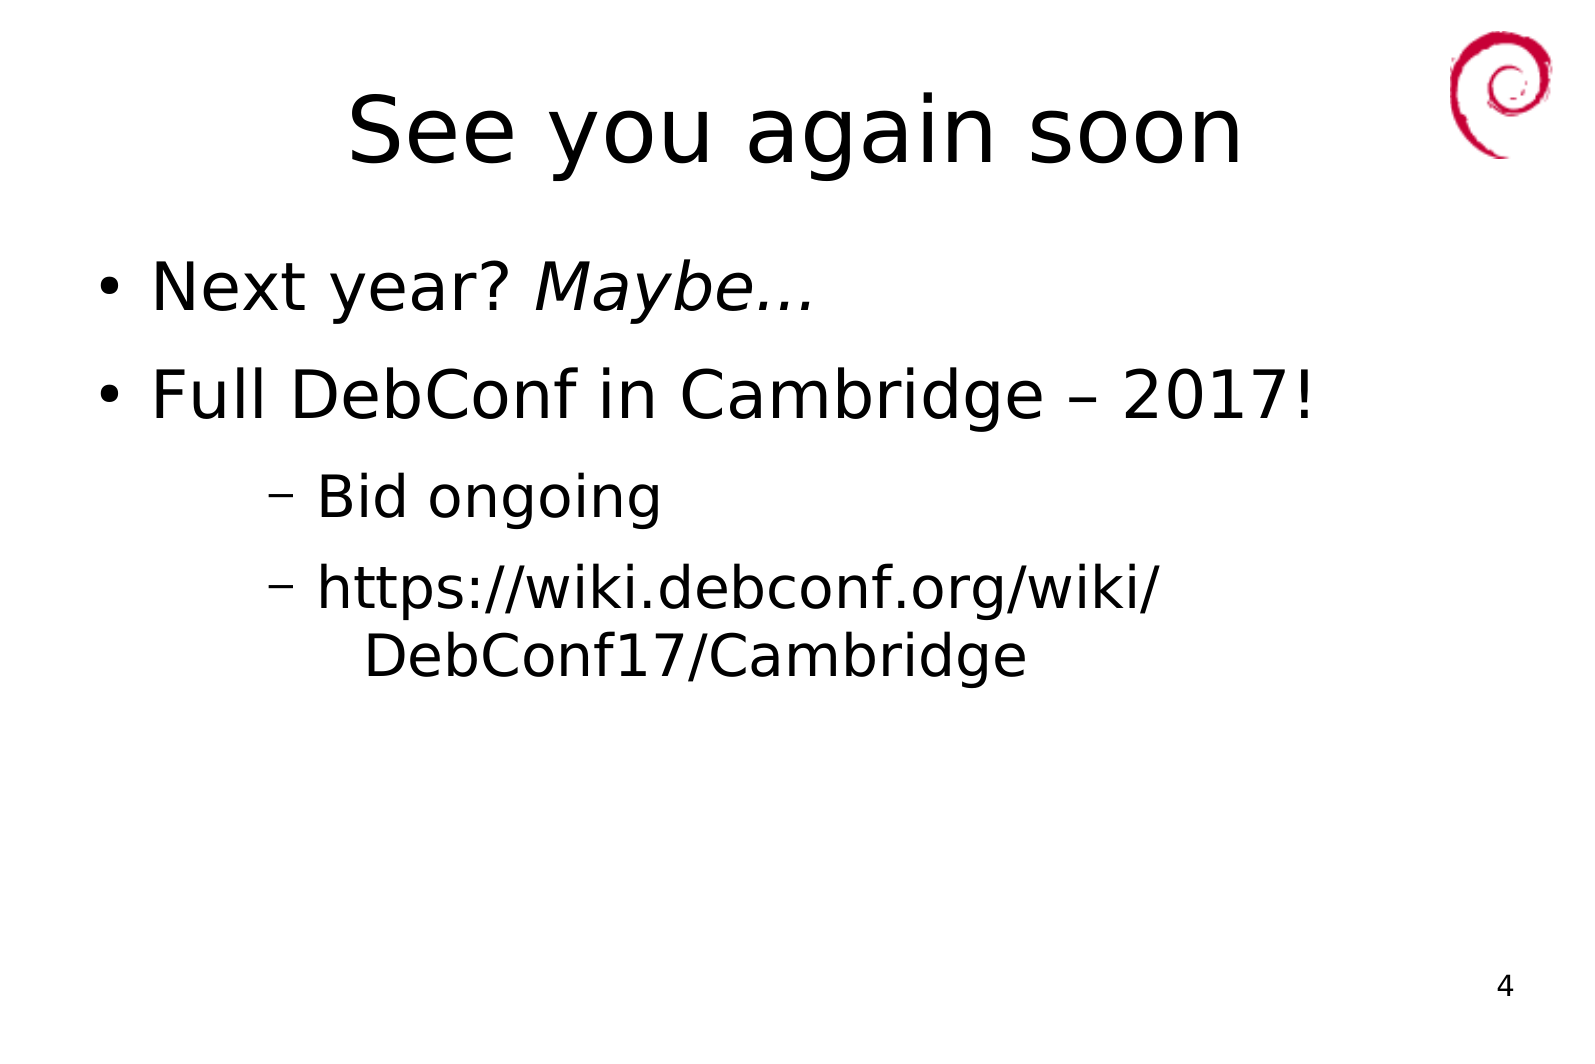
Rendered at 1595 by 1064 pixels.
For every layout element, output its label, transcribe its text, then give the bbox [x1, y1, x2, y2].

title See you again soon [79, 42, 1515, 220]
picture [1450, 31, 1555, 159]
list Next year? Maybe... Full DebConf in Cambridge – 2017! Bid ongoing https://wiki.debconf.org/wiki/DebConf17/Cambridge [79, 248, 1515, 951]
